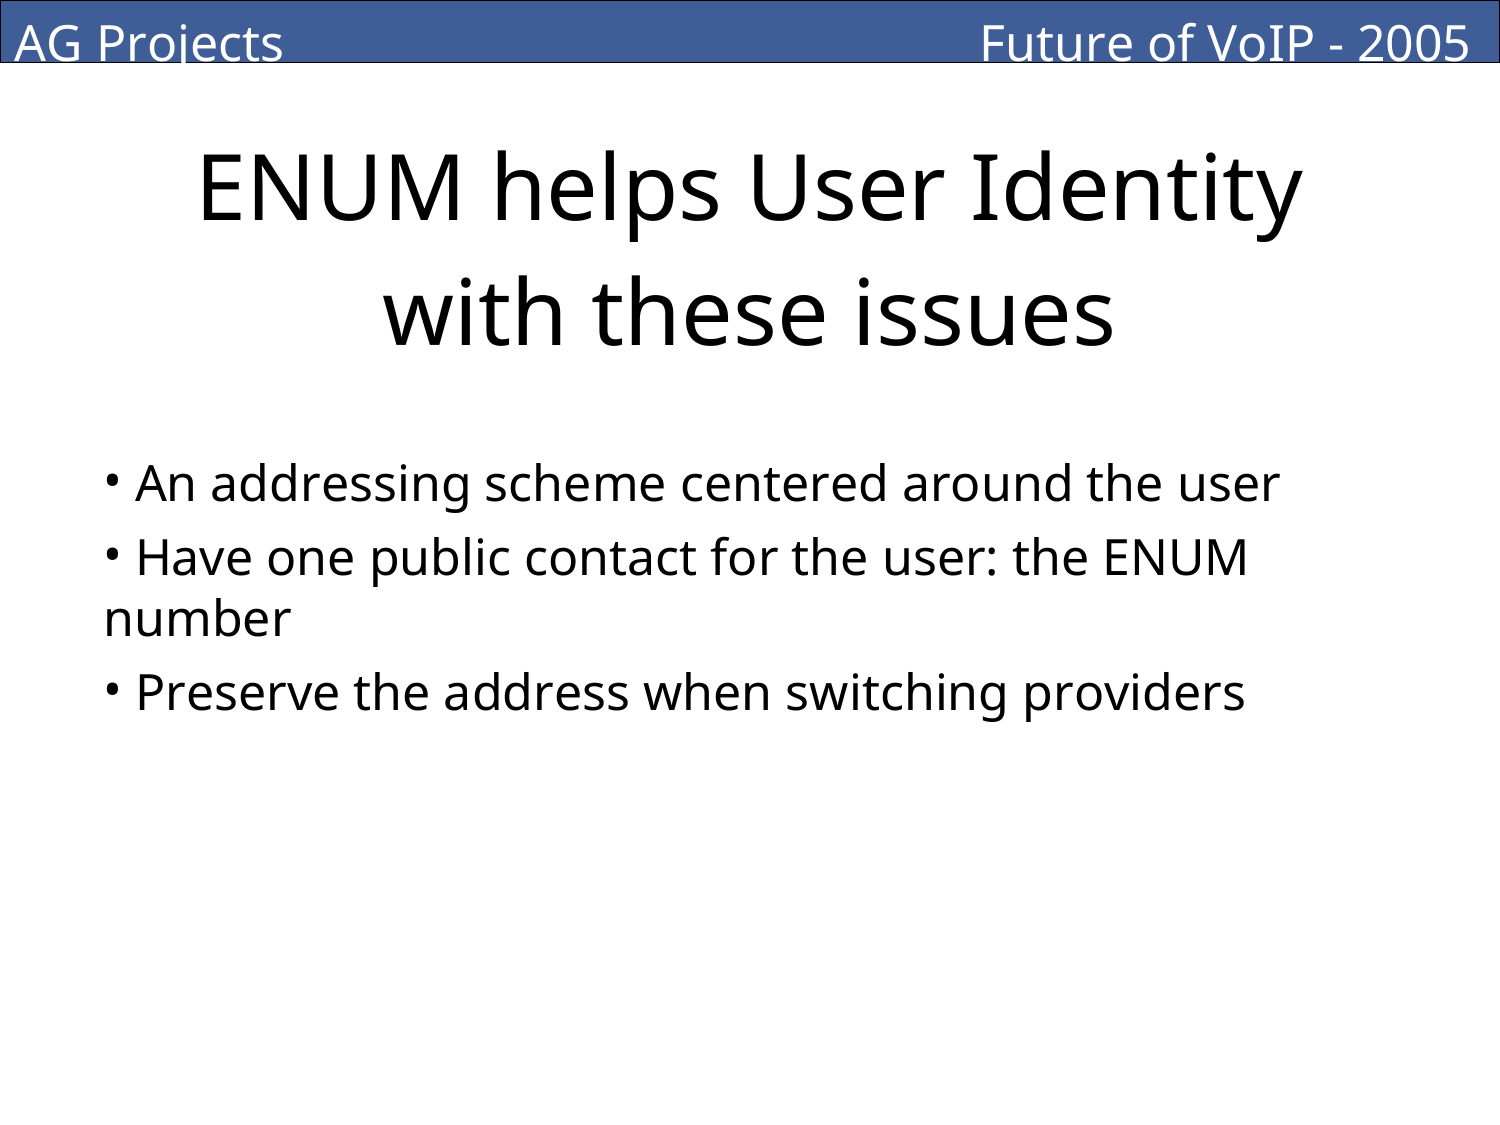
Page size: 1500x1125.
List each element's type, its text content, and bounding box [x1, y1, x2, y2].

subtitle An addressing scheme centered around the user Have one public contact for the user: the ENUM number Preserve the address when switching providers [88, 444, 1412, 681]
text_box ENUM helps User Identity with these issues [100, 115, 1400, 256]
